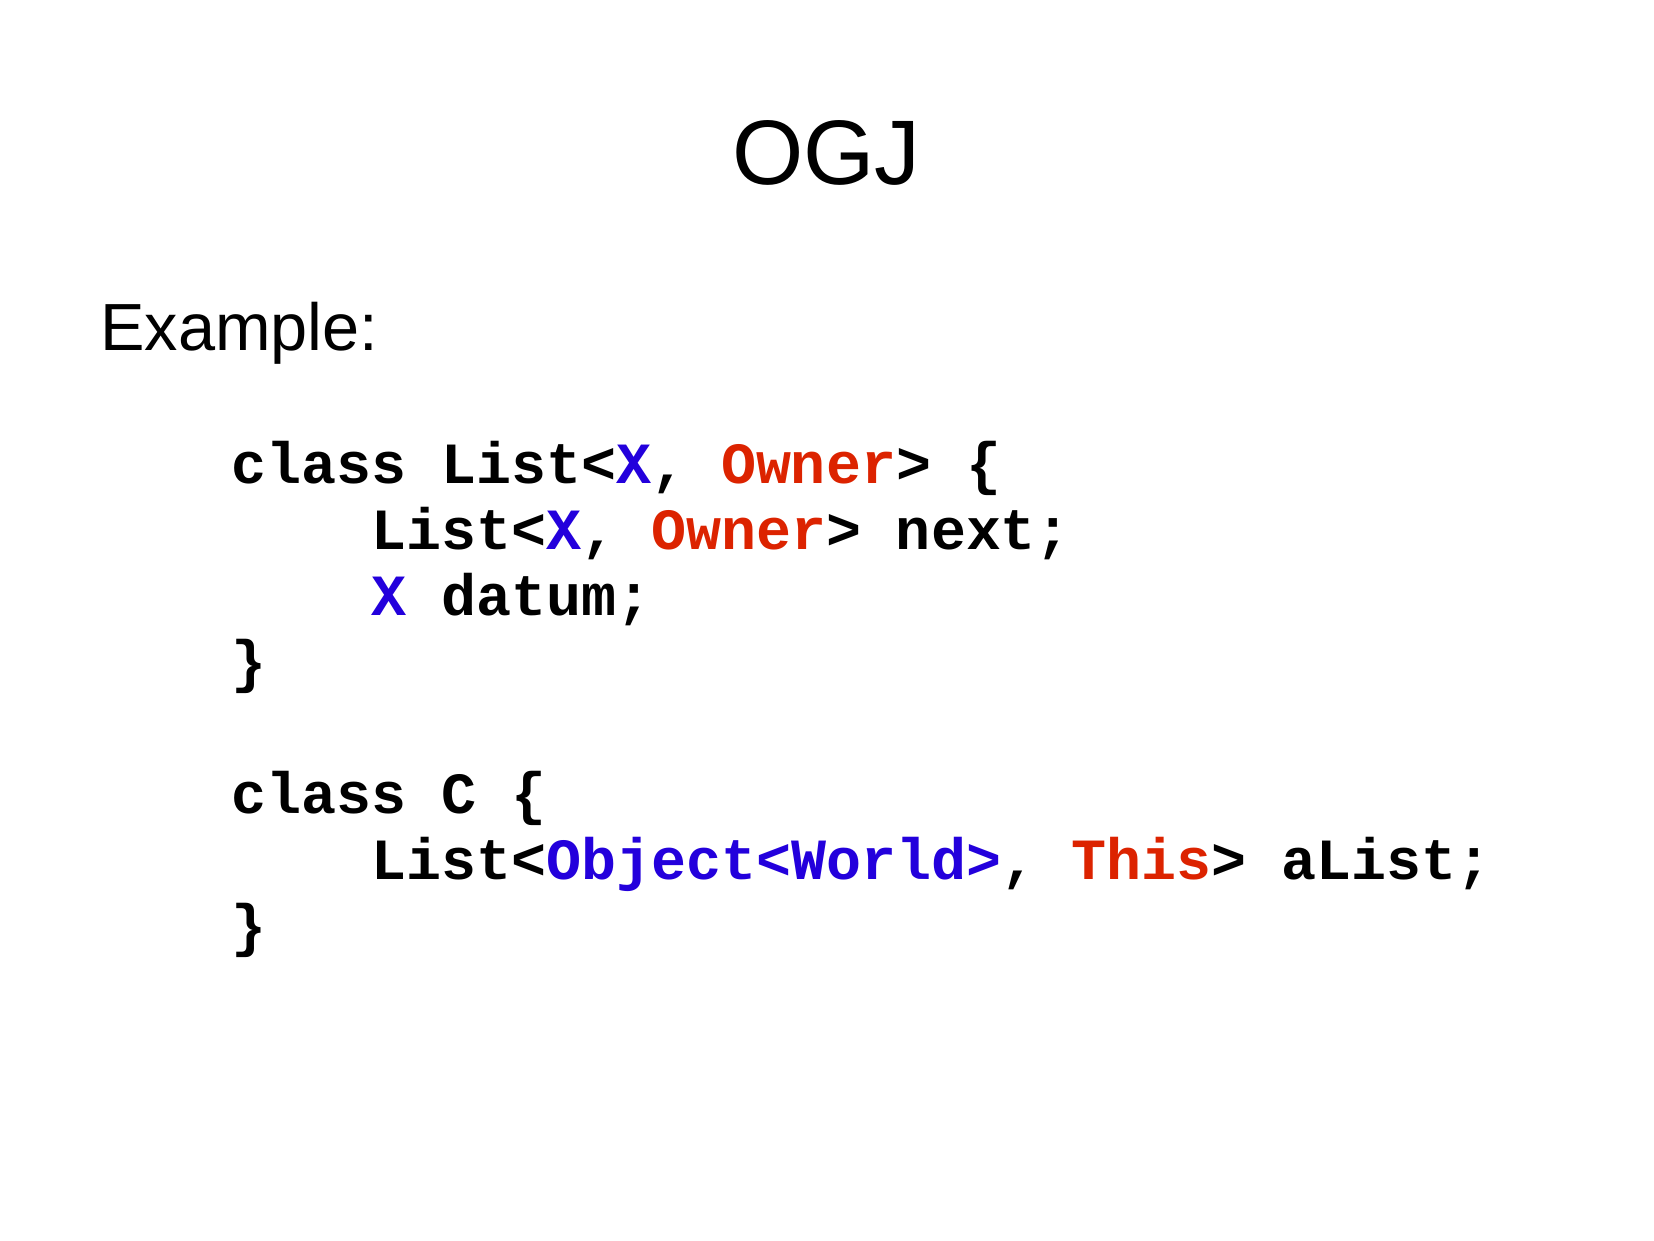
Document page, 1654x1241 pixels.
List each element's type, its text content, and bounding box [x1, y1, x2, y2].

title OGJ [82, 56, 1571, 250]
list Example: [82, 290, 1571, 1094]
text_box class List<X, Owner> { List<X, Owner> next; X datum; } class C { List<Object<World>, This> aList; } [216, 427, 1506, 975]
